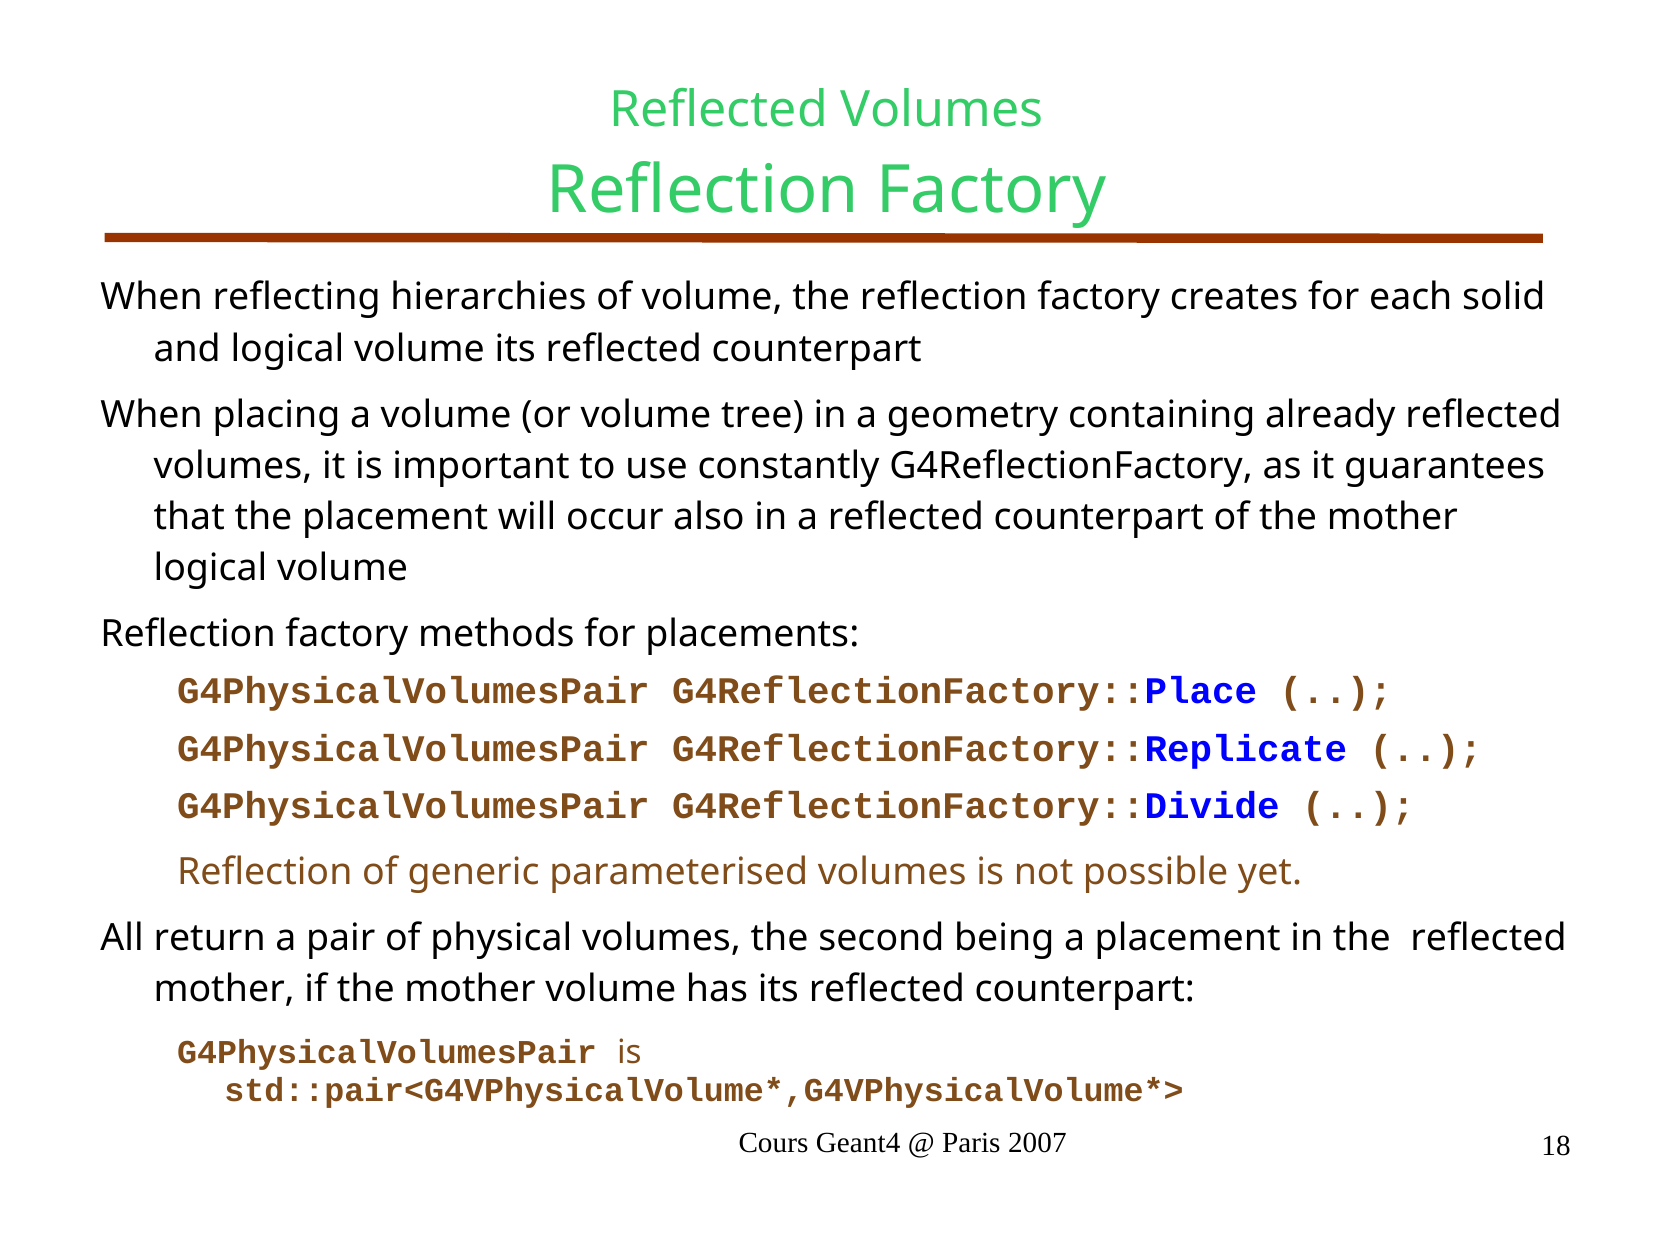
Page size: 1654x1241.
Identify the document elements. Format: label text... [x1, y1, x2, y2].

list When reflecting hierarchies of volume, the reflection factory creates for each solid and logical volume its reflected counterpart When placing a volume (or volume tree) in a geometry containing already reflected volumes, it is important to use constantly G4ReflectionFactory, as it guarantees that the placement will occur also in a reflected counterpart of the mother logical volume Reflection factory methods for placements: G4PhysicalVolumesPair G4ReflectionFactory::Place (..); G4PhysicalVolumesPair G4ReflectionFactory::Replicate (..); G4PhysicalVolumesPair G4ReflectionFactory::Divide (..); Reflection of generic parameterised volumes is not possible yet. All return a pair of physical volumes, the second being a placement in the reflected mother, if the mother volume has its reflected counterpart: G4PhysicalVolumesPair is std::pair<G4VPhysicalVolume*,G4VPhysicalVolume*> [82, 270, 1571, 1125]
title Reflected Volumes Reflection Factory [82, 56, 1571, 250]
